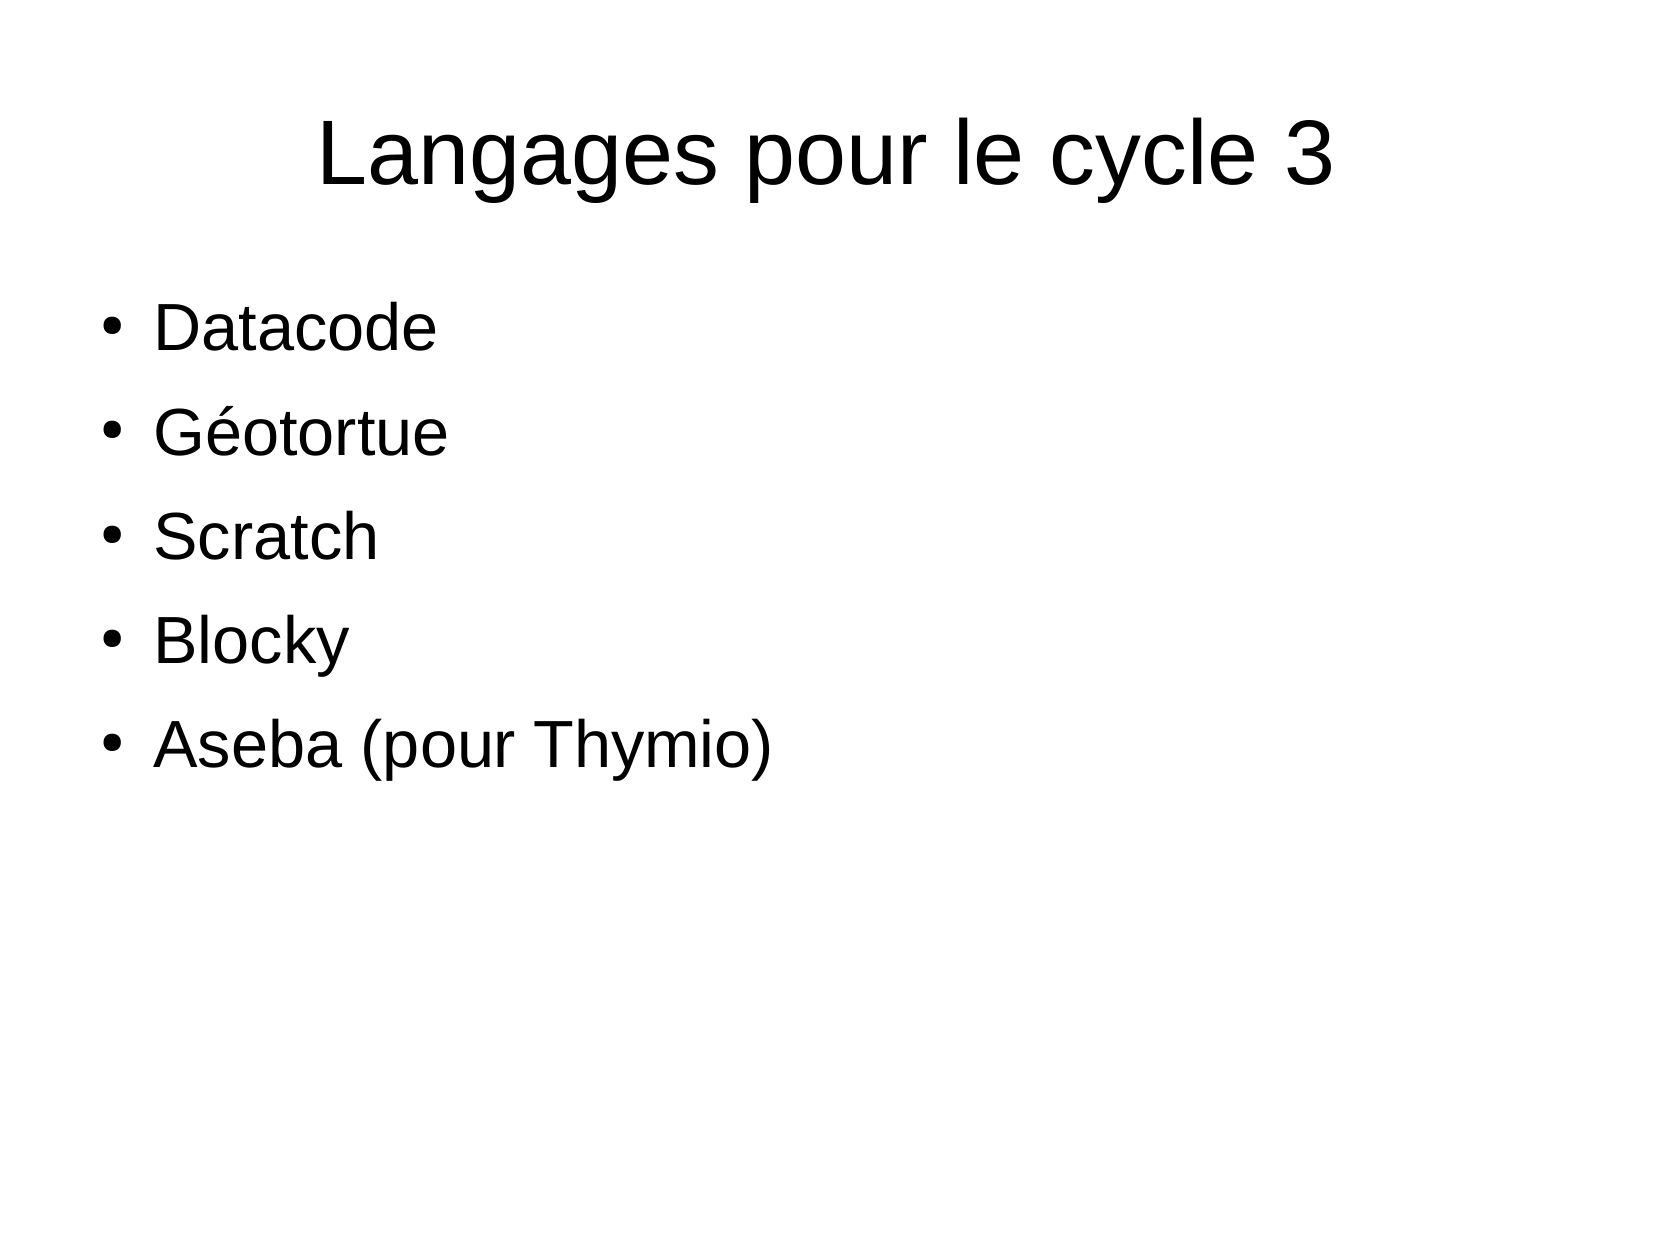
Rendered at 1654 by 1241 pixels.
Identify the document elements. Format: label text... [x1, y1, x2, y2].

list Datacode Géotortue Scratch Blocky Aseba (pour Thymio) [82, 290, 1571, 1109]
title Langages pour le cycle 3 [82, 49, 1571, 257]
